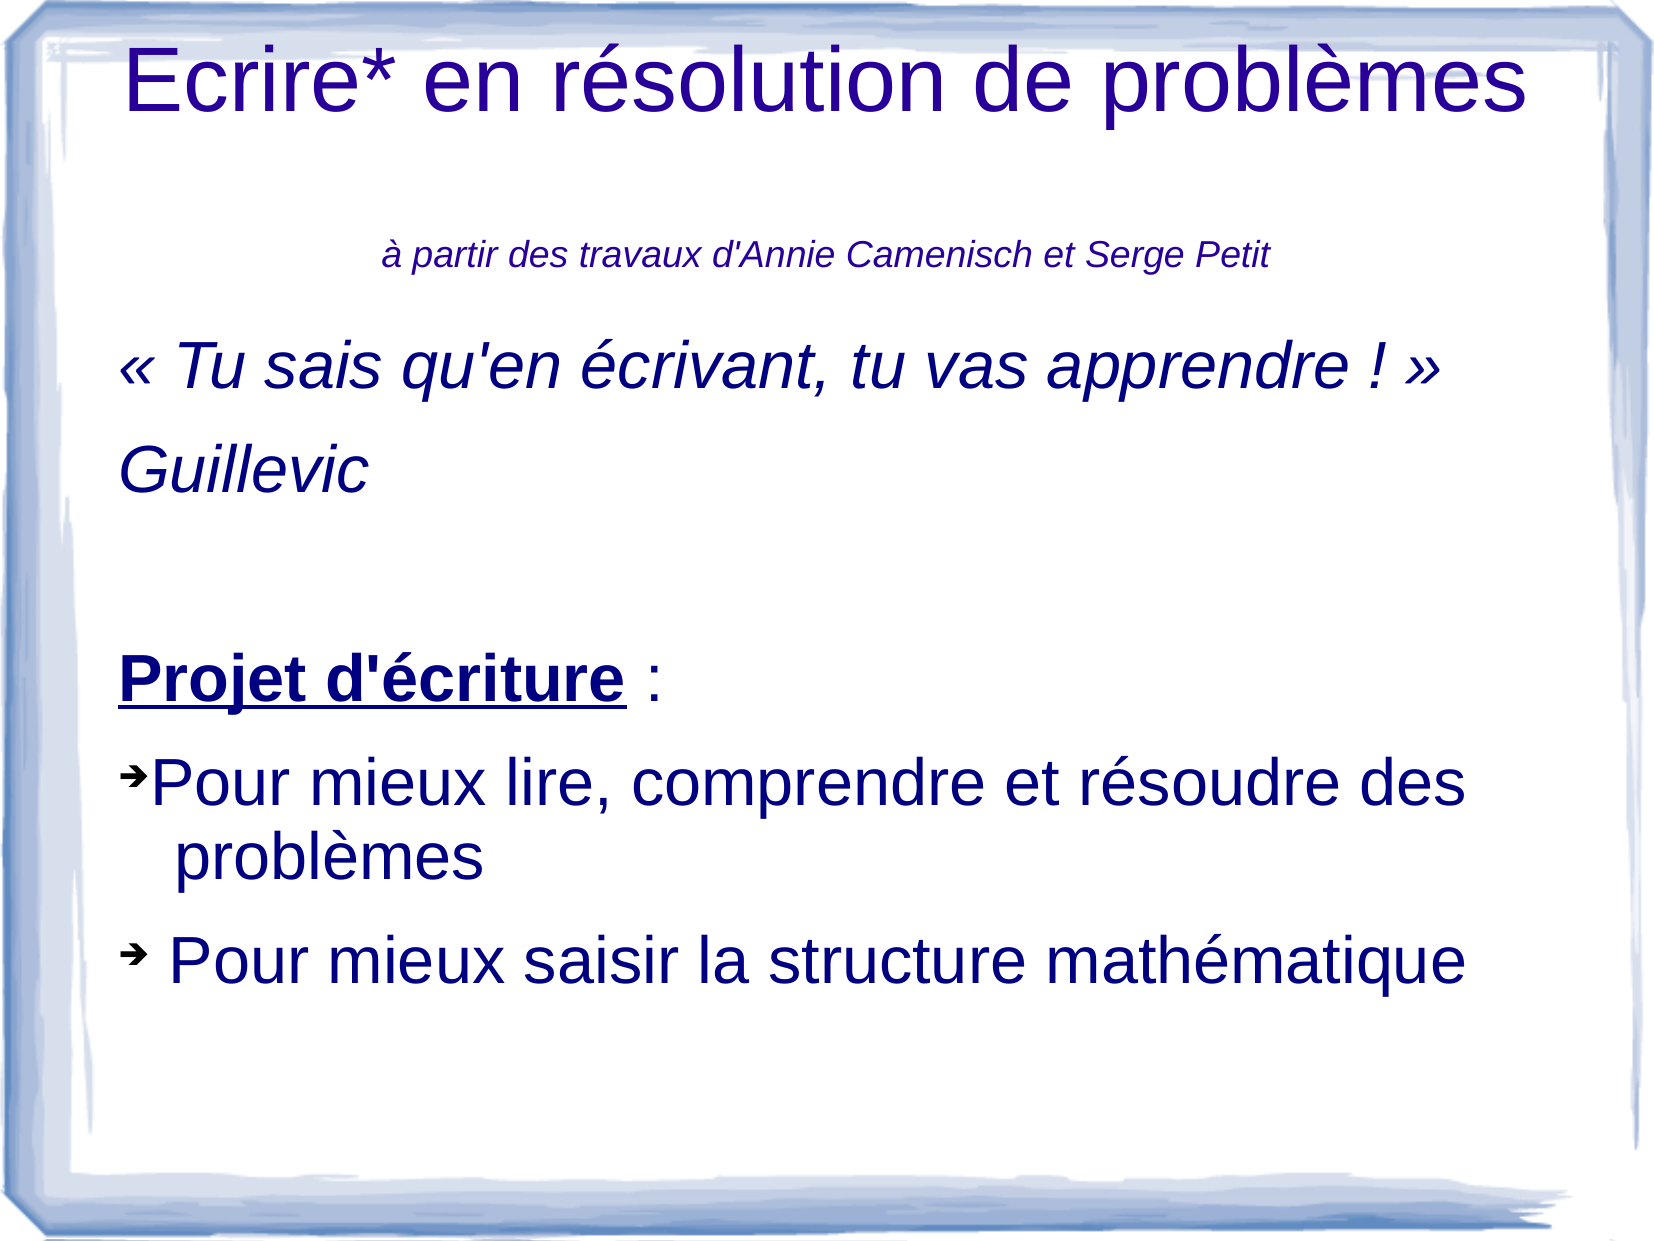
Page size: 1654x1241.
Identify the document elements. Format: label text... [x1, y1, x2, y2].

title Ecrire* en résolution de problèmes à partir des travaux d'Annie Camenisch et Serge Petit [82, 29, 1570, 276]
picture [0, 0, 1654, 1241]
list « Tu sais qu'en écrivant, tu vas apprendre ! » Guillevic Projet d'écriture : Pour mieux lire, comprendre et résoudre des problèmes Pour mieux saisir la structure mathématique [118, 324, 1570, 1144]
